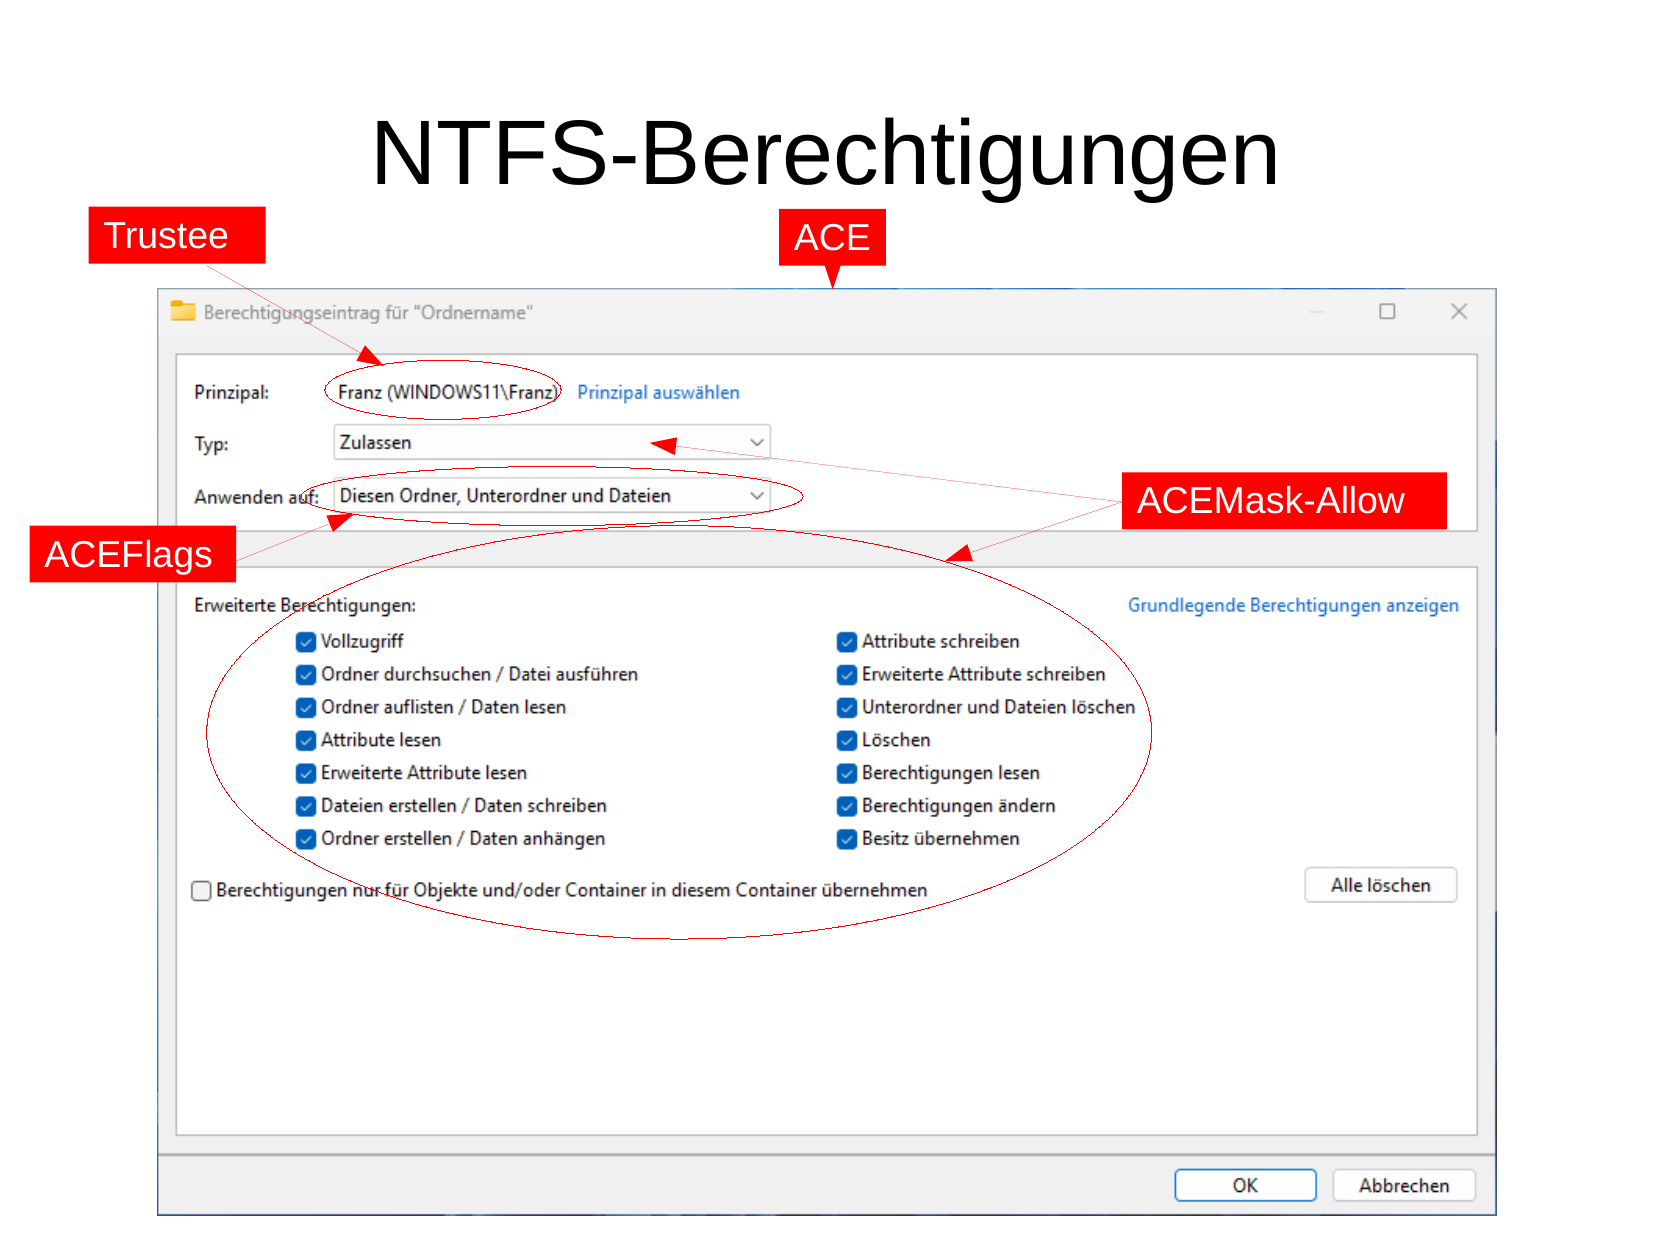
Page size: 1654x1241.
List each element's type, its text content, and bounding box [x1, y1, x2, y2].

picture [157, 288, 1497, 1216]
text_box Trustee [88, 206, 266, 264]
text_box ACEMask-Allow [1122, 472, 1447, 530]
text_box ACE [779, 208, 886, 266]
title NTFS-Berechtigungen [82, 56, 1571, 250]
text_box ACEFlags [29, 525, 237, 583]
